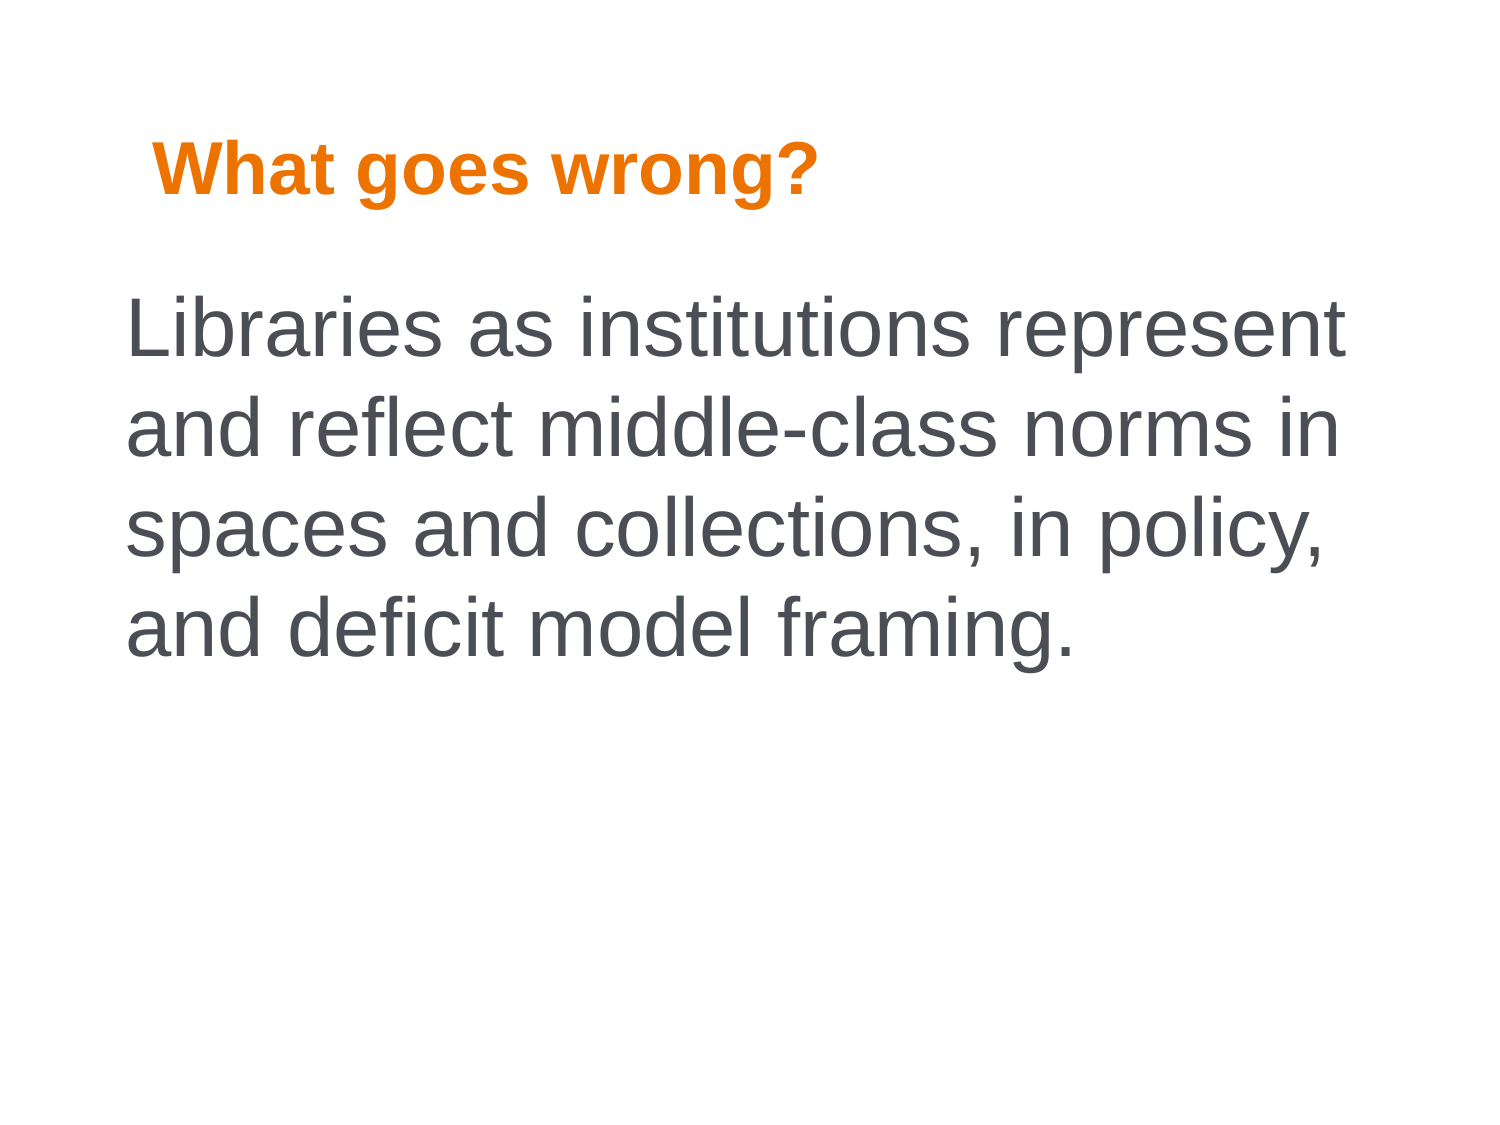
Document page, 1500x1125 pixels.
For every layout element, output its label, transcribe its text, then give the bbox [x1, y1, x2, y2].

text_box What goes wrong? [137, 111, 1375, 216]
text_box Libraries as institutions represent and reflect middle-class norms in spaces and collections, in policy, and deficit model framing. [125, 272, 1363, 744]
